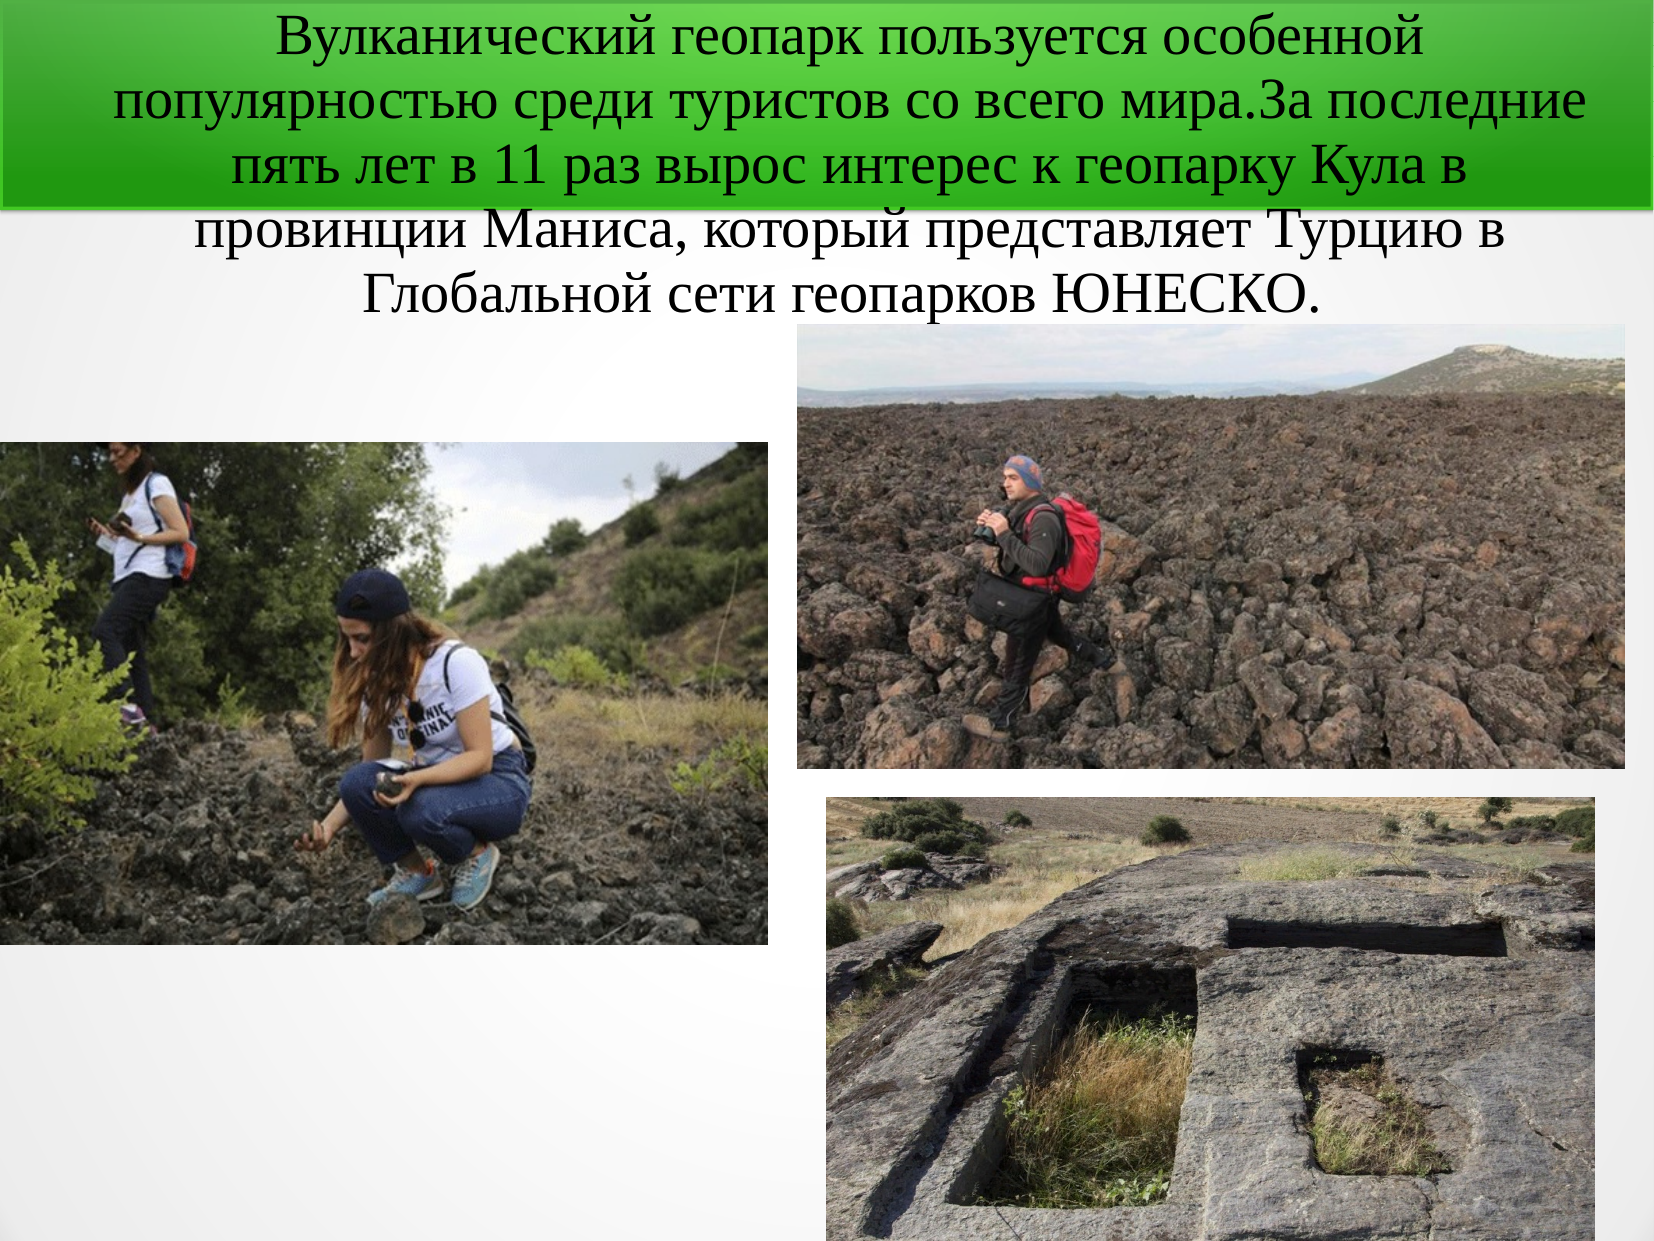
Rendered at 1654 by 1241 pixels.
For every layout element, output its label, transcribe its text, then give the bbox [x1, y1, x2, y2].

picture [797, 324, 1625, 769]
picture [0, 442, 768, 945]
subtitle Вулканический геопарк пользуется особенной популярностью среди туристов со всего мира.За последние пять лет в 11 раз вырос интерес к геопарку Кула в провинции Маниса, который представляет Турцию в Глобальной сети геопарков ЮНЕСКО. [106, 0, 1595, 328]
picture [826, 797, 1595, 1241]
